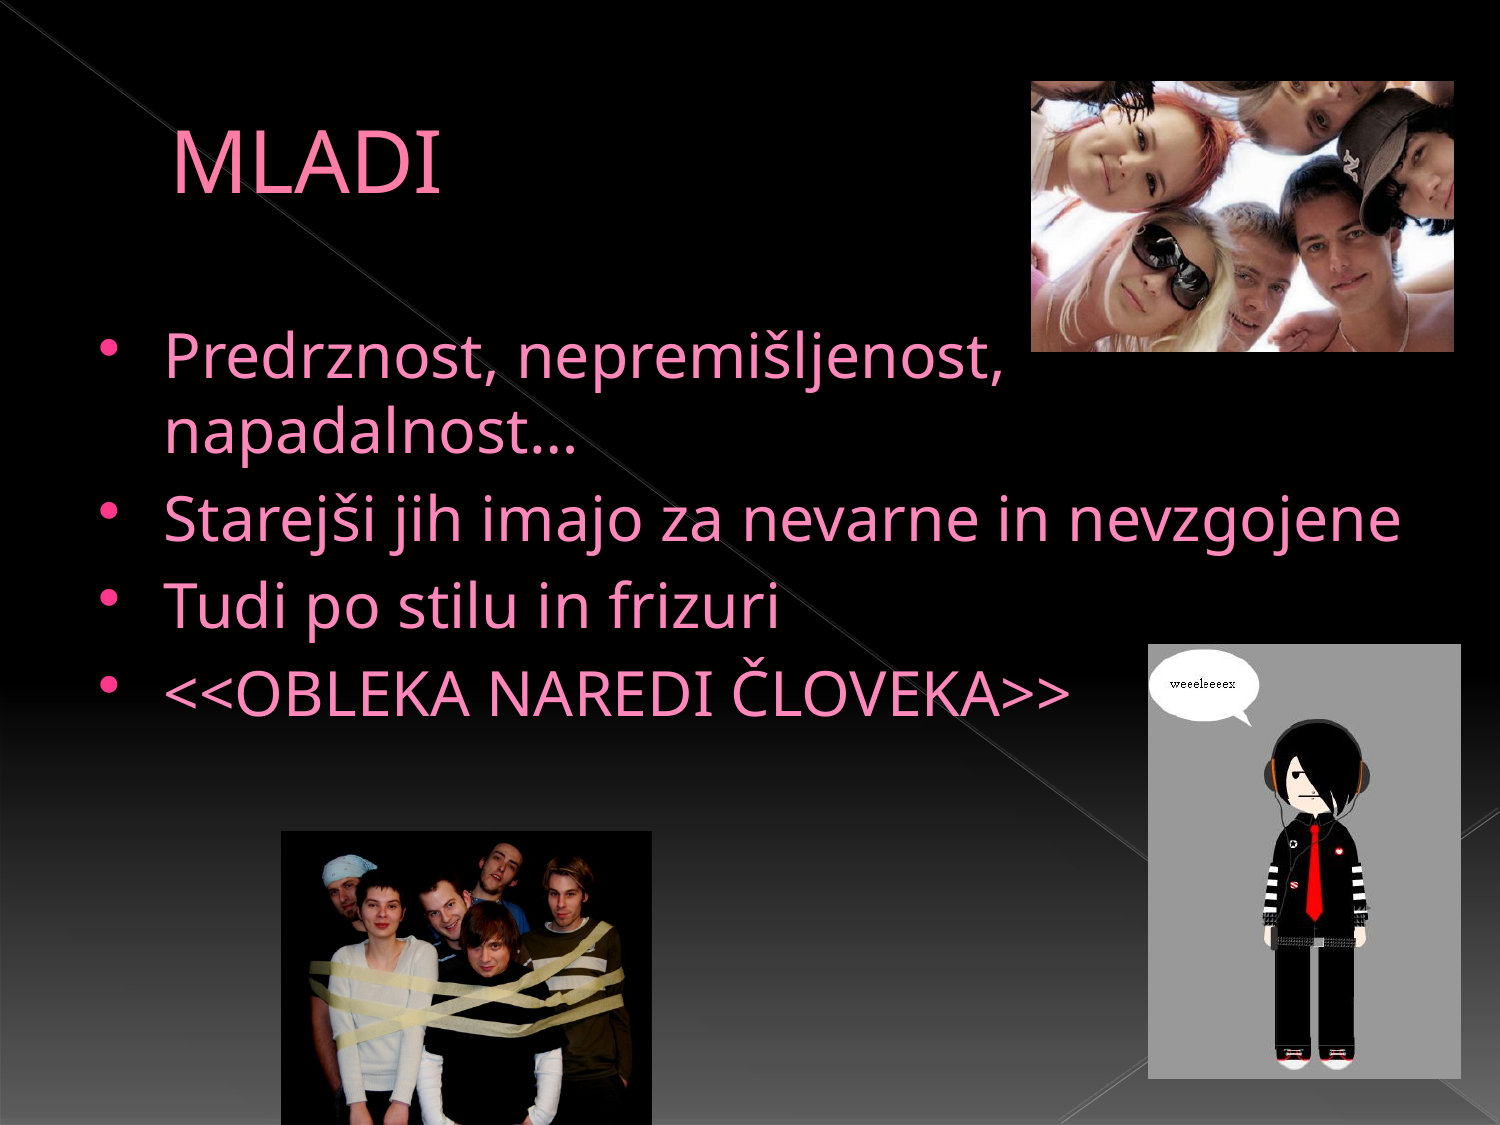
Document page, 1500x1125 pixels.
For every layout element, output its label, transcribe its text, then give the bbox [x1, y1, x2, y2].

picture [1031, 81, 1454, 352]
title MLADI [75, 43, 1425, 274]
picture [281, 831, 652, 1125]
list Predrznost, nepremišljenost, napadalnost… Starejši jih imajo za nevarne in nevzgojene Tudi po stilu in frizuri <<OBLEKA NAREDI ČLOVEKA>> [75, 308, 1425, 1059]
picture [1148, 644, 1461, 1079]
